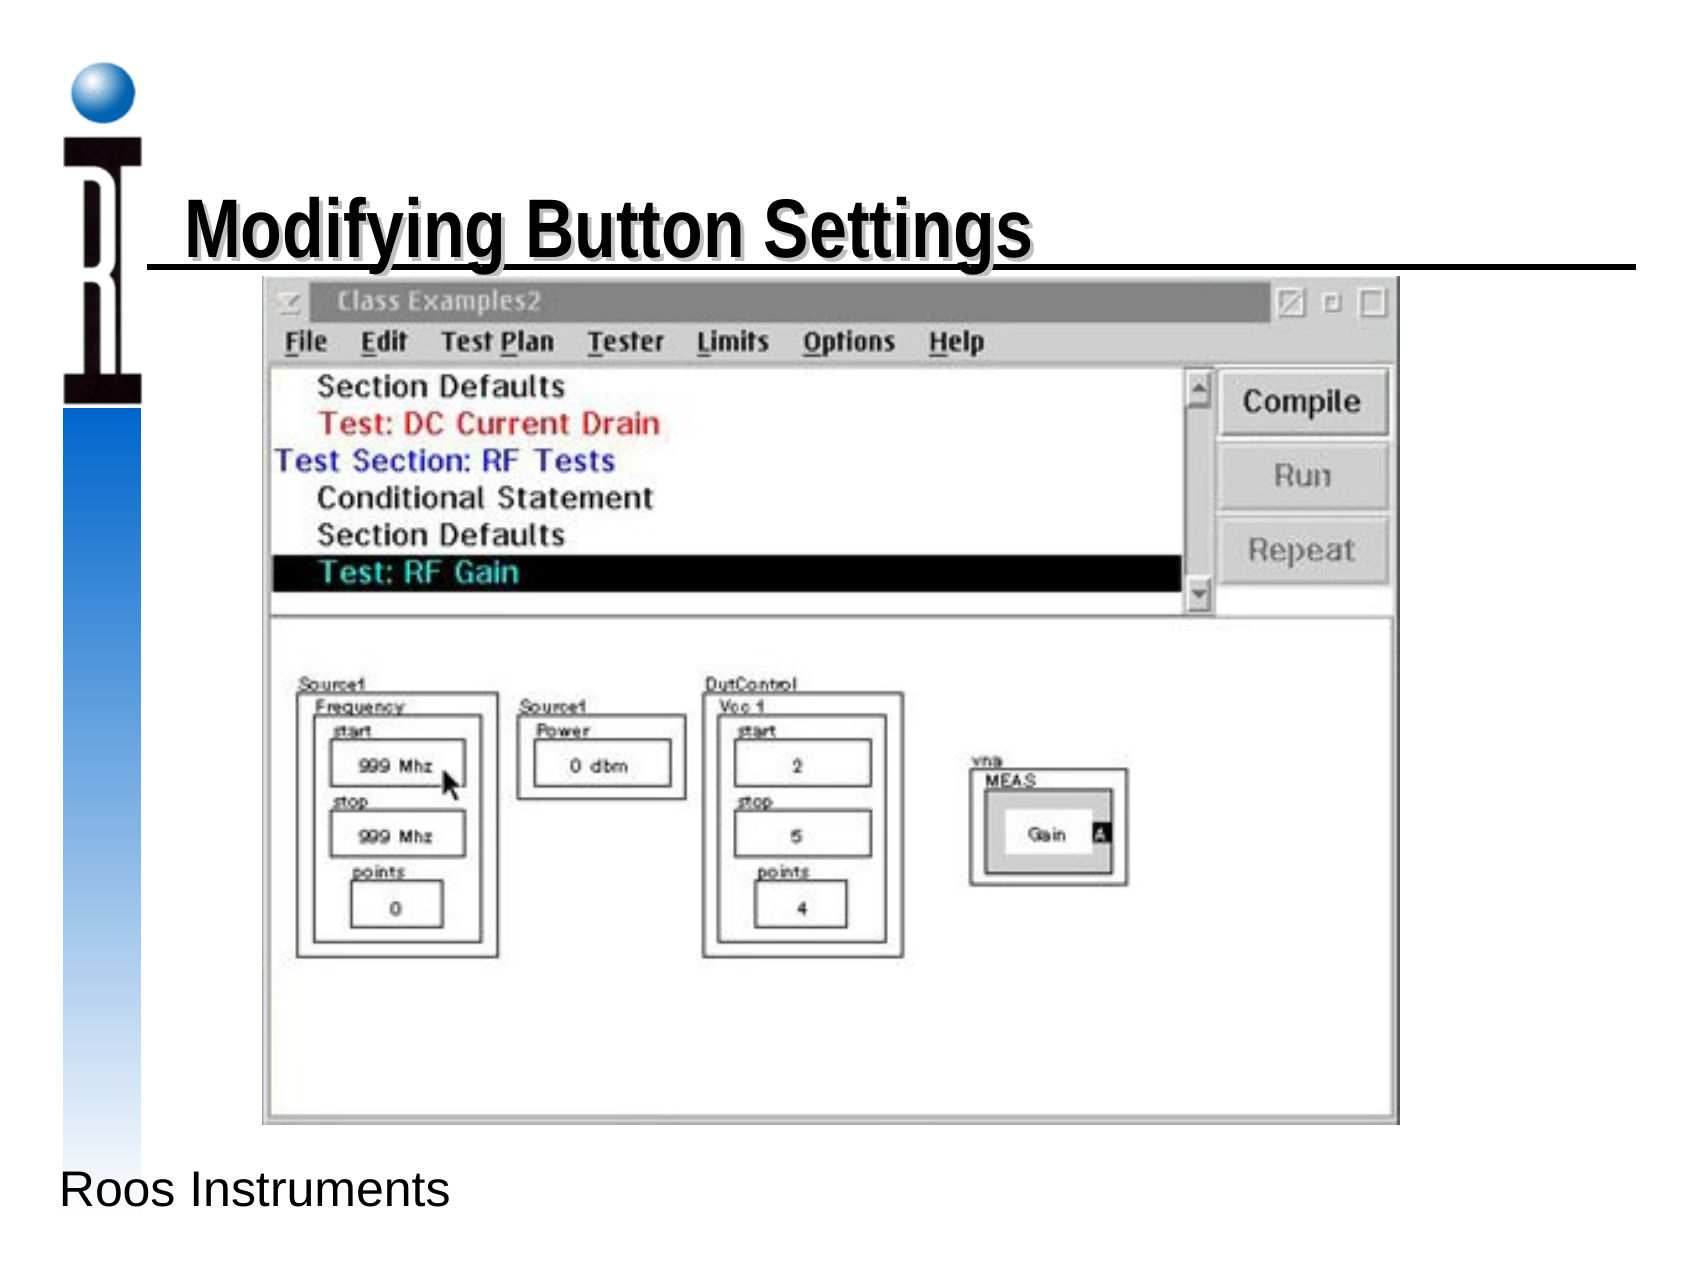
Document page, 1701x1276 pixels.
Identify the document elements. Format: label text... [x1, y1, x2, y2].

text_box Modifying Button Settings [184, 92, 1539, 274]
picture [59, 58, 147, 411]
picture [262, 276, 1400, 1126]
